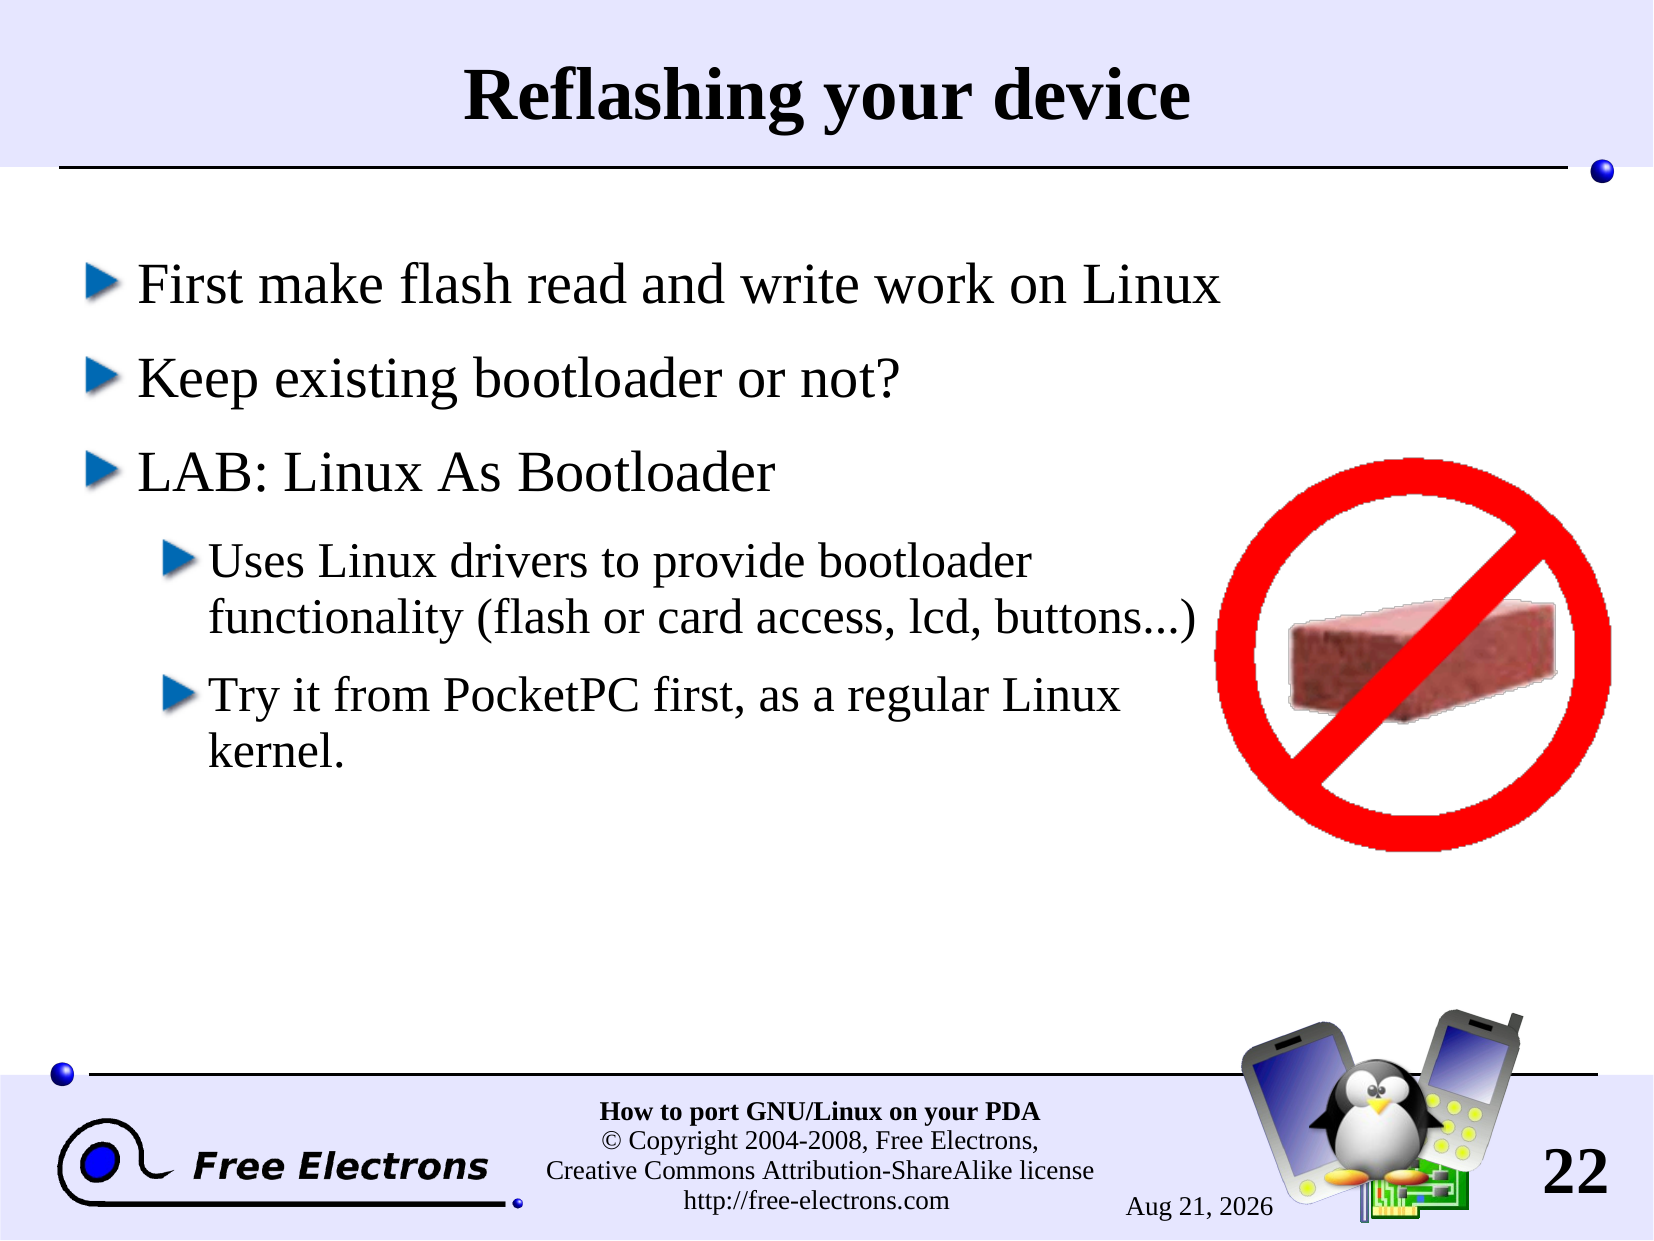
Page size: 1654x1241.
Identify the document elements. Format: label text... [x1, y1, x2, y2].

title Reflashing your device [121, 31, 1534, 157]
list First make flash read and write work on Linux Keep existing bootloader or not? LAB: Linux As Bootloader Uses Linux drivers to provide bootloader functionality (flash or card access, lcd, buttons...) Try it from PocketPC first, as a regular Linux kernel. [66, 251, 1254, 1054]
picture [50, 1107, 527, 1216]
picture [1199, 453, 1627, 866]
picture [1226, 983, 1538, 1241]
